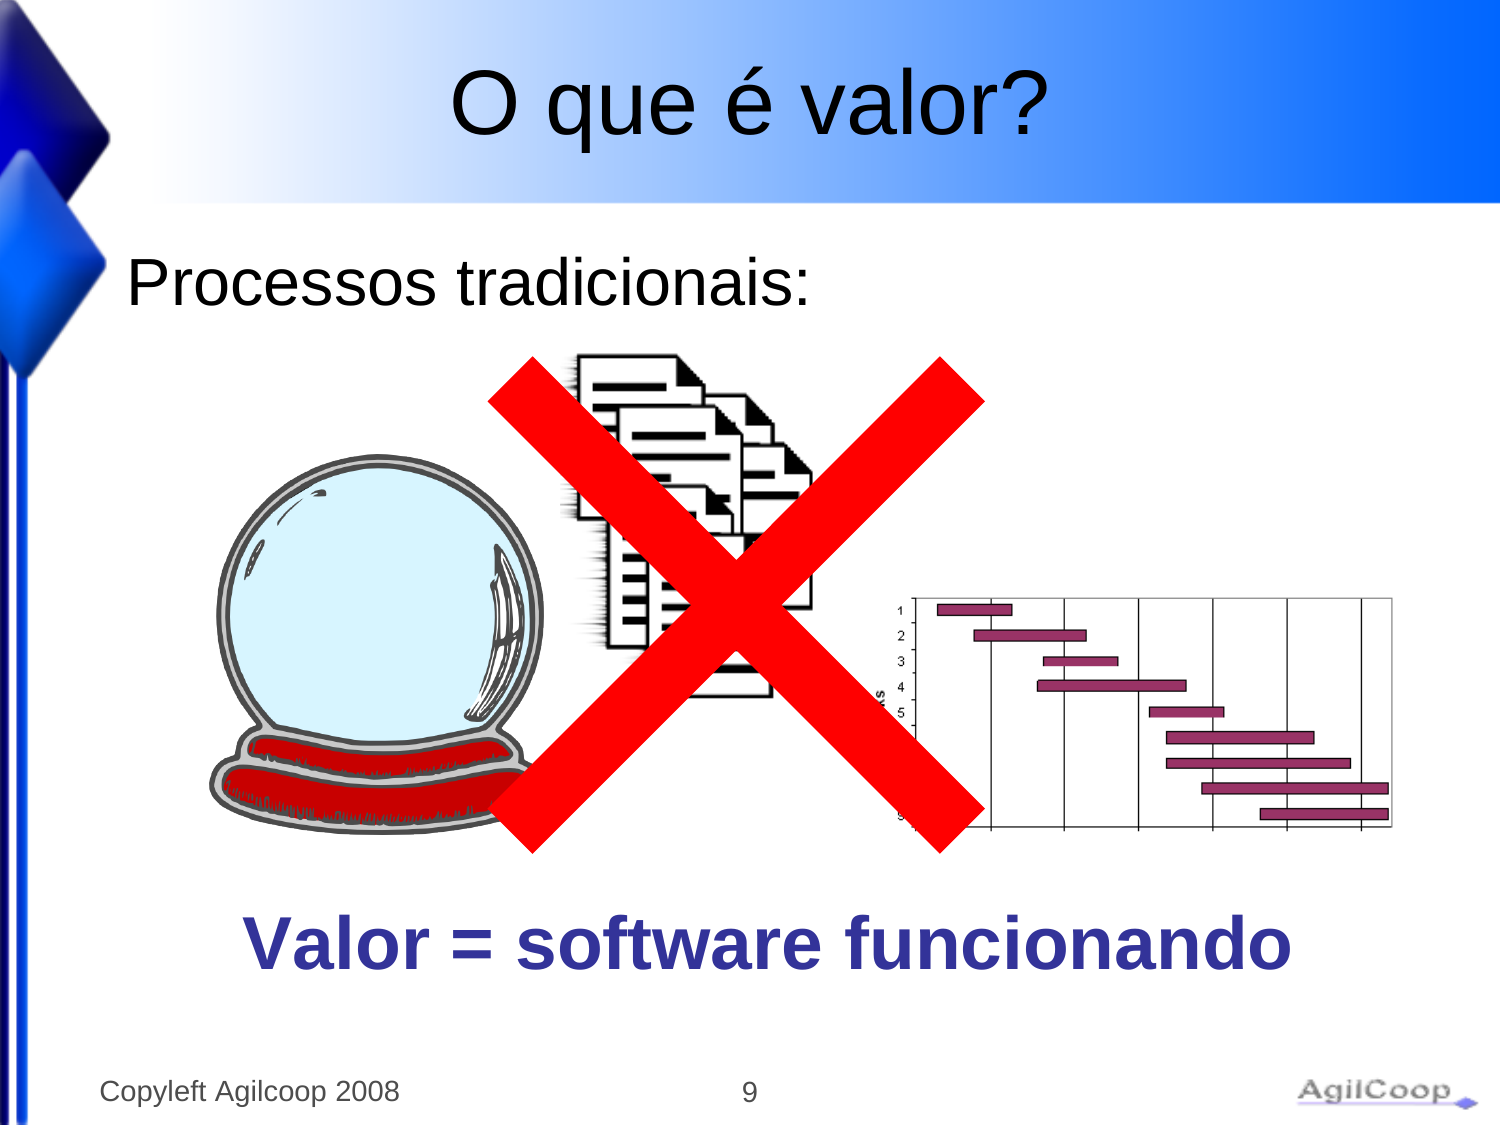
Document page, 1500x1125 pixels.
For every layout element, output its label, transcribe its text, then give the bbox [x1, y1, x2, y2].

list Processos tradicionais: Valor = software funcionando [112, 243, 1425, 1018]
picture [0, 0, 1500, 1125]
title O que é valor? [75, 8, 1426, 197]
text_box [487, 356, 986, 854]
